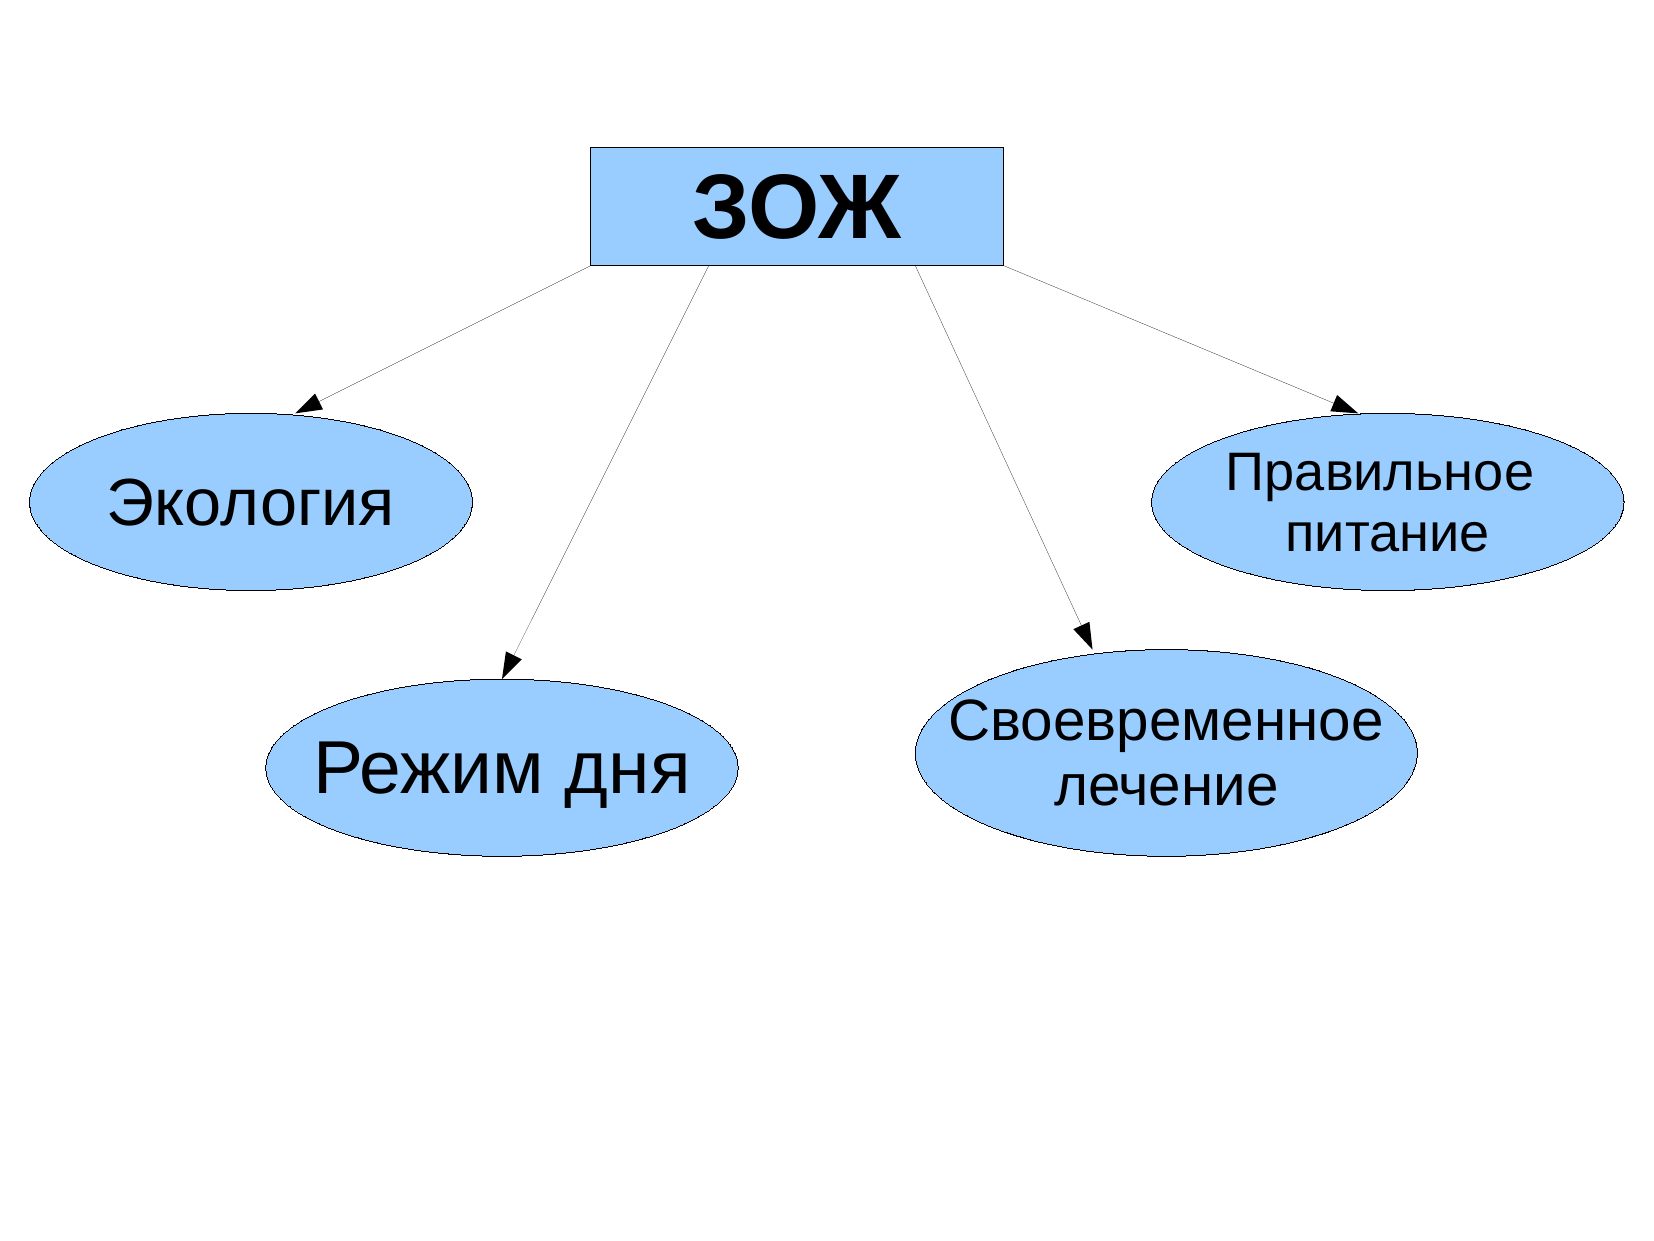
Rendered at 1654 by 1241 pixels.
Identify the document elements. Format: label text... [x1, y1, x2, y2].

text_box Правильное питание [1151, 413, 1625, 591]
text_box Режим дня [265, 679, 739, 857]
text_box ЗОЖ [590, 147, 1004, 266]
text_box Своевременное лечение [915, 649, 1418, 857]
text_box Экология [29, 413, 473, 591]
